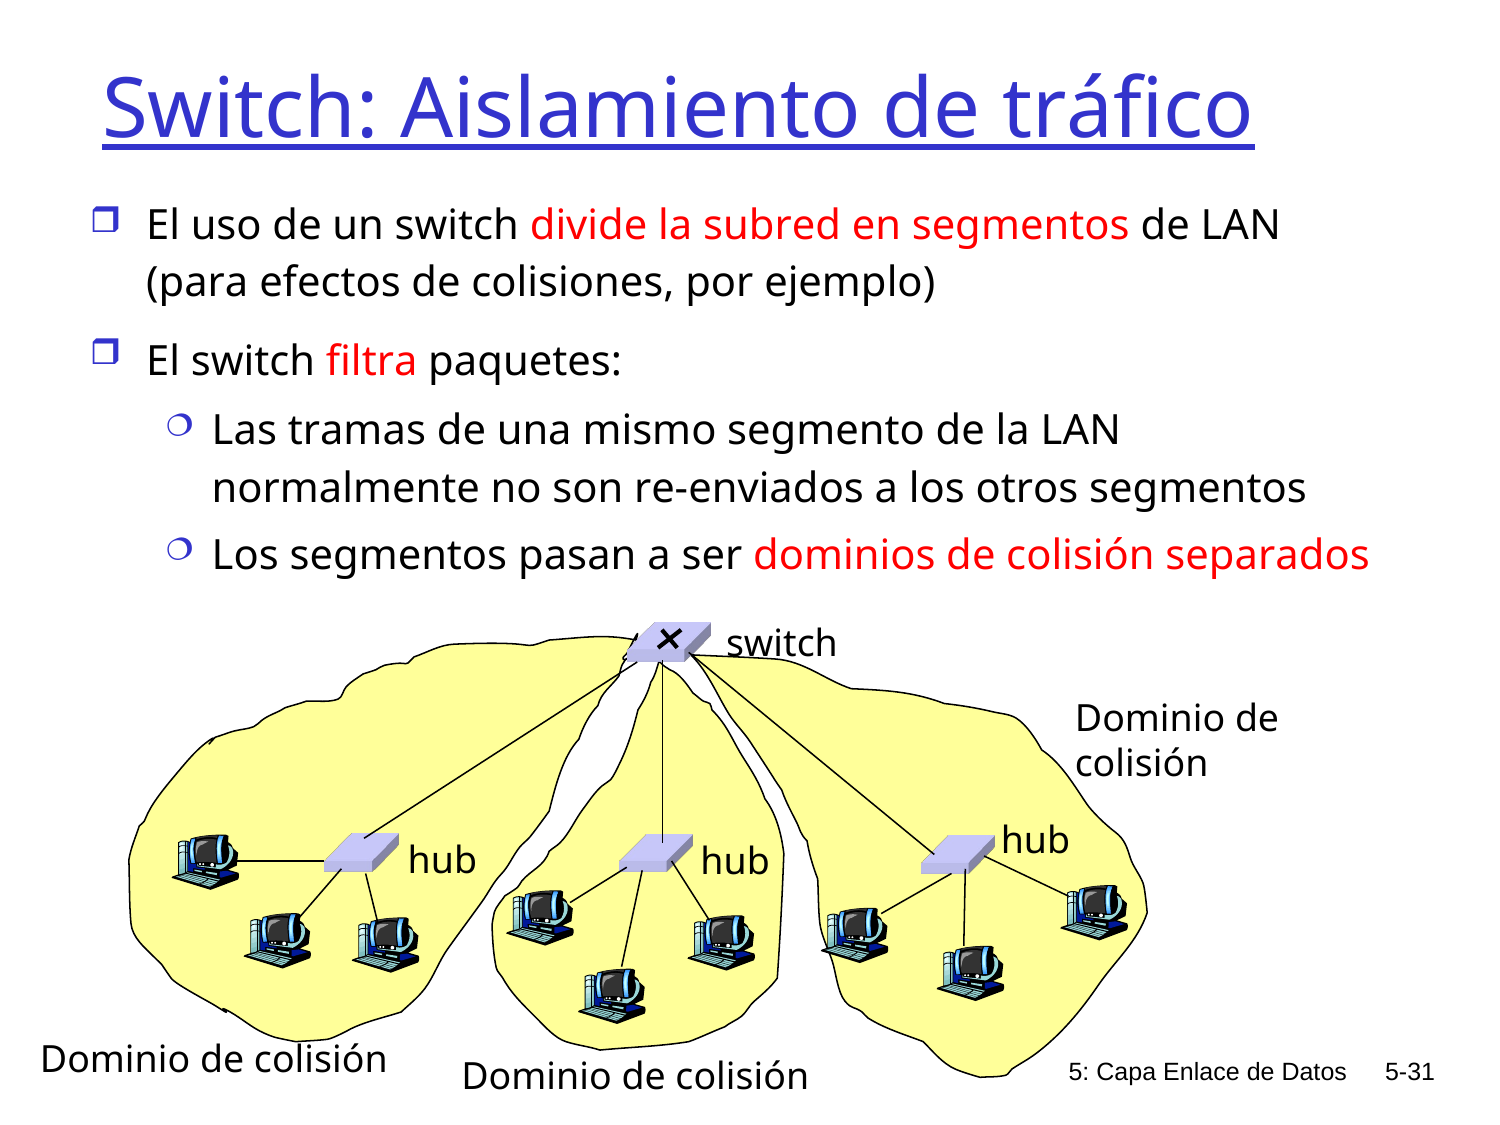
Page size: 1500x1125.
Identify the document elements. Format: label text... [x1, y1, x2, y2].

title Switch: Aislamiento de tráfico [87, 23, 1363, 187]
text_box hub [986, 808, 1086, 870]
text_box hub [392, 828, 497, 889]
text_box [921, 835, 986, 874]
text_box switch [711, 611, 854, 672]
picture [1060, 884, 1129, 941]
text_box Dominio de colisión [25, 1027, 404, 1089]
picture [351, 916, 421, 973]
list El uso de un switch divide la subred en segmentos de LAN (para efectos de colisiones, por ejemplo) El switch filtra paquetes: Las tramas de una mismo segmento de la LAN normalmente no son re-enviados a los otros segmentos Los segmentos pasan a ser dominios de colisión separados [75, 187, 1388, 1013]
text_box hub [1053, 835, 1065, 851]
text_box [619, 834, 685, 872]
text_box [627, 622, 711, 662]
picture [687, 914, 756, 971]
picture [243, 912, 312, 969]
text_box hub [685, 829, 785, 890]
text_box [231, 1013, 398, 1027]
picture [171, 834, 241, 890]
text_box [862, 1013, 1078, 1078]
text_box Dominio de colisión [1060, 686, 1305, 838]
picture [936, 945, 1006, 1002]
picture [506, 889, 575, 946]
text_box [531, 1013, 745, 1044]
picture [820, 907, 890, 964]
text_box Dominio de colisión [446, 1044, 825, 1105]
text_box [324, 833, 392, 872]
picture [578, 968, 647, 1024]
